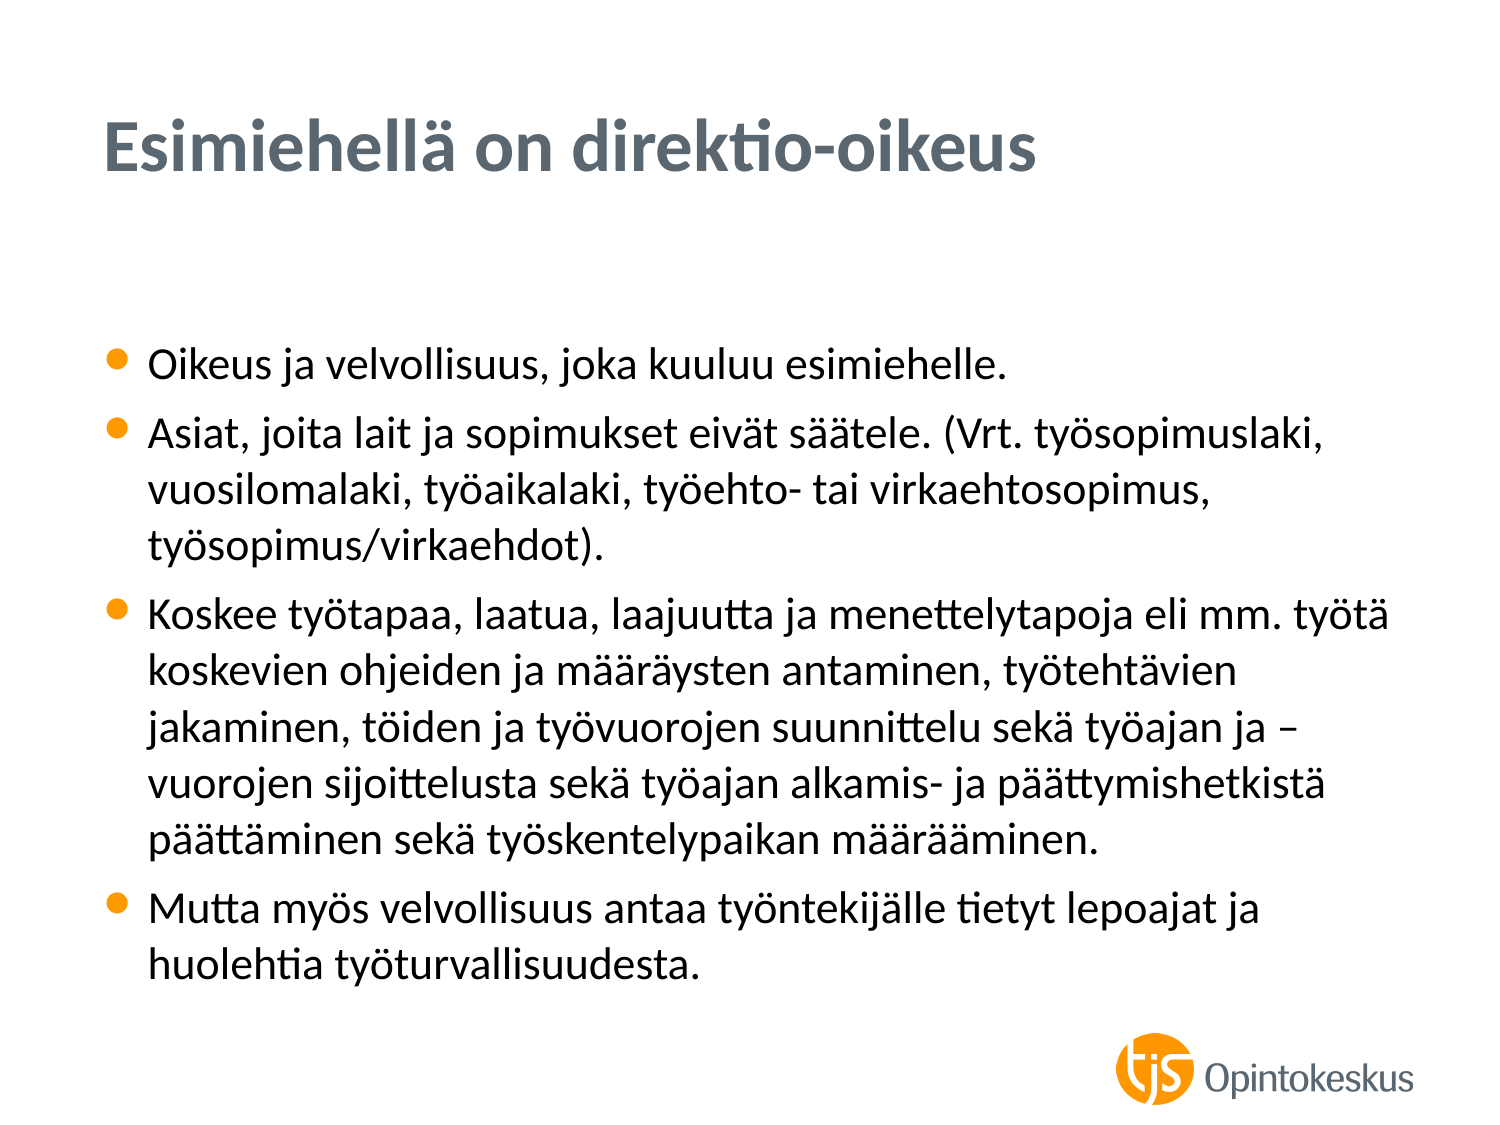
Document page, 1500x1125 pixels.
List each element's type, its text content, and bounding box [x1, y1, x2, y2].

picture [1116, 1033, 1413, 1105]
title Esimiehellä on direktio-oikeus [88, 88, 1412, 266]
list Oikeus ja velvollisuus, joka kuuluu esimiehelle. Asiat, joita lait ja sopimukset eivät säätele. (Vrt. työsopimuslaki, vuosilomalaki, työaikalaki, työehto- tai virkaehtosopimus, työsopimus/virkaehdot). Koskee työtapaa, laatua, laajuutta ja menettelytapoja eli mm. työtä koskevien ohjeiden ja määräysten antaminen, työtehtävien jakaminen, töiden ja työvuorojen suunnittelu sekä työajan ja –vuorojen sijoittelusta sekä työajan alkamis- ja päättymishetkistä päättäminen sekä työskentelypaikan määrääminen. Mutta myös velvollisuus antaa työntekijälle tietyt lepoajat ja huolehtia työturvallisuudesta. [88, 324, 1412, 1004]
